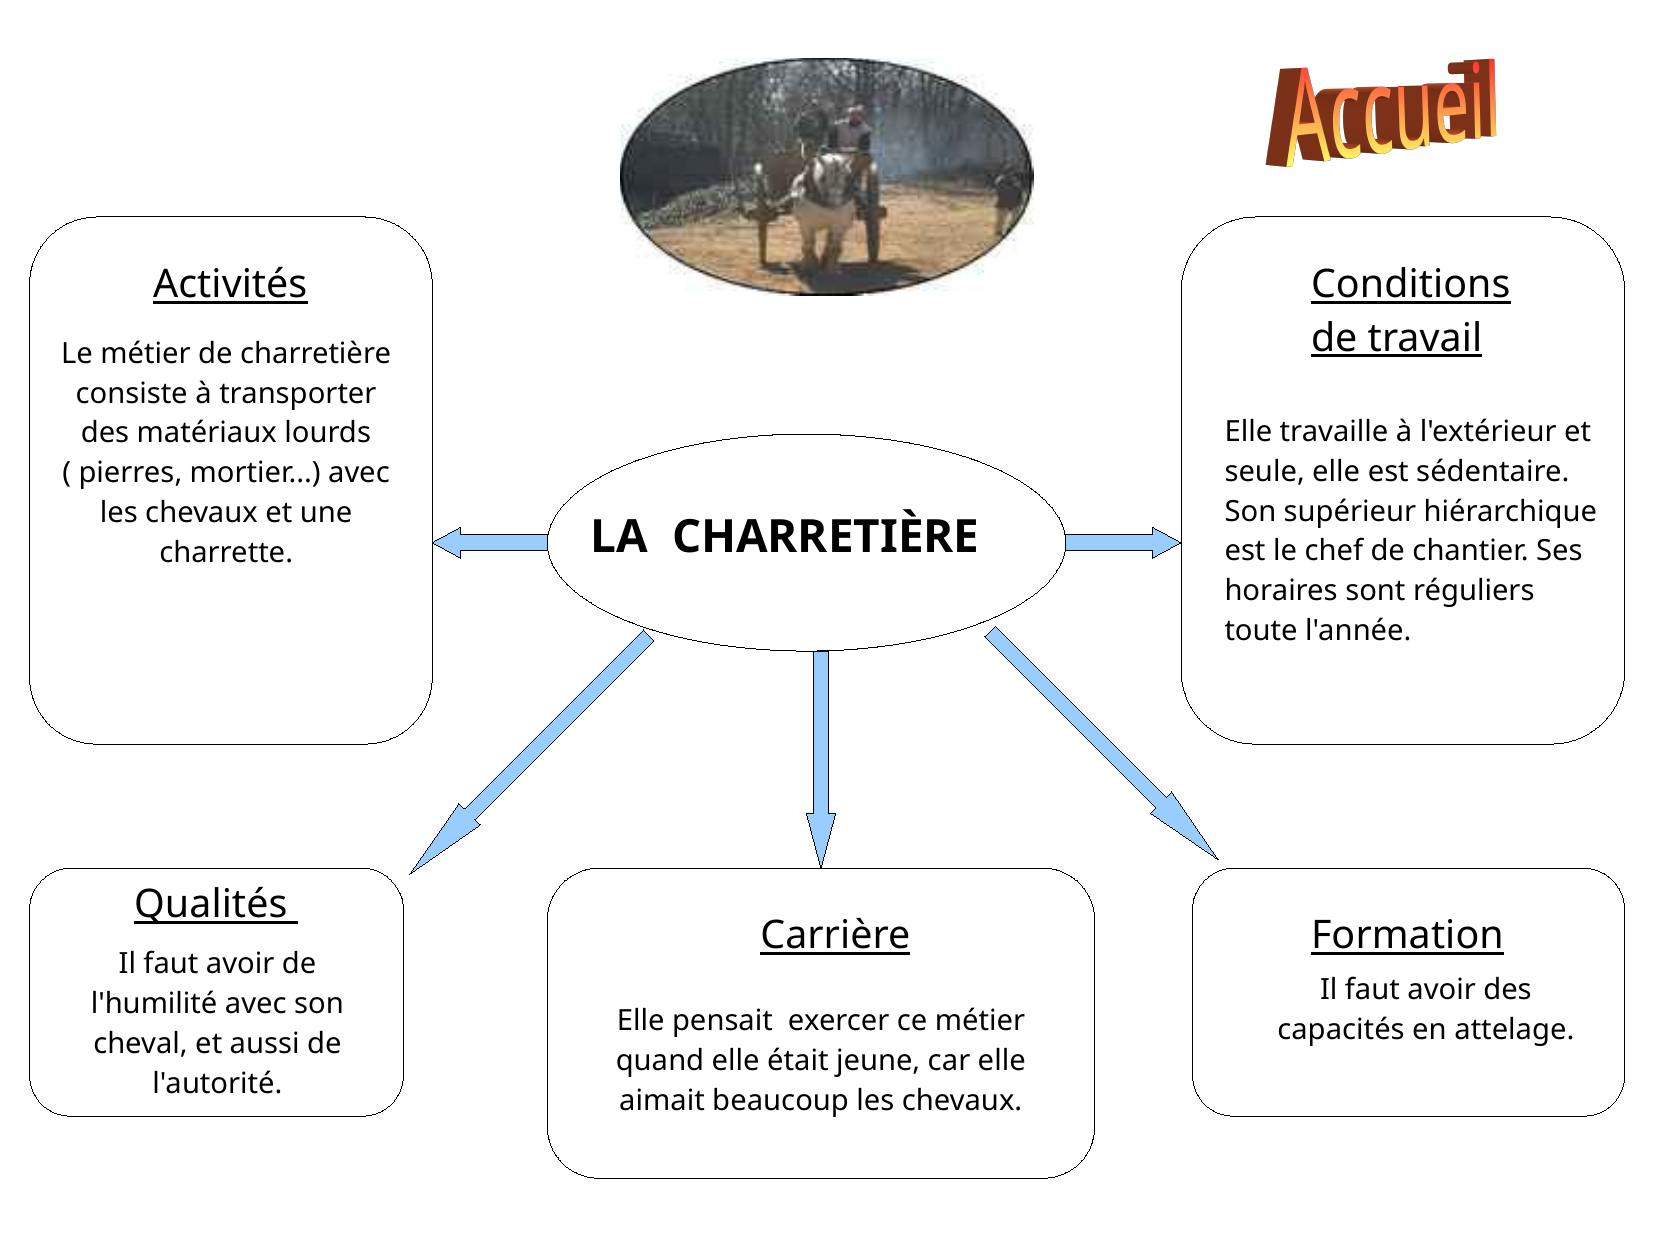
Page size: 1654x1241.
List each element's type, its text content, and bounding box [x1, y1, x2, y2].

text_box Qualités [86, 868, 346, 935]
text_box Le métier de charretière consiste à transporter des matériaux lourds ( pierres, mortier...) avec les chevaux et une charrette. [38, 324, 414, 728]
text_box Activités [86, 248, 375, 324]
text_box [806, 651, 836, 869]
text_box LA CHARRETIÈRE [576, 496, 1066, 585]
text_box Formation [1296, 899, 1556, 961]
picture [620, 58, 1034, 296]
text_box Conditions de travail [1296, 248, 1556, 374]
text_box [409, 629, 654, 875]
text_box Elle travaille à l'extérieur et seule, elle est sédentaire. Son supérieur hiérarchique est le chef de chantier. Ses horaires sont réguliers toute l'année. [1209, 403, 1614, 729]
text_box Il faut avoir de l'humilité avec son cheval, et aussi de l'autorité. [59, 935, 376, 1123]
text_box Elle pensait exercer ce métier quand elle était jeune, car elle aimait beaucoup les chevaux. [576, 992, 1066, 1163]
text_box Il faut avoir des capacités en attelage. [1238, 961, 1614, 1070]
text_box [1066, 527, 1181, 559]
text_box [432, 527, 548, 559]
text_box Carrière [691, 899, 980, 970]
text_box [984, 626, 1219, 860]
